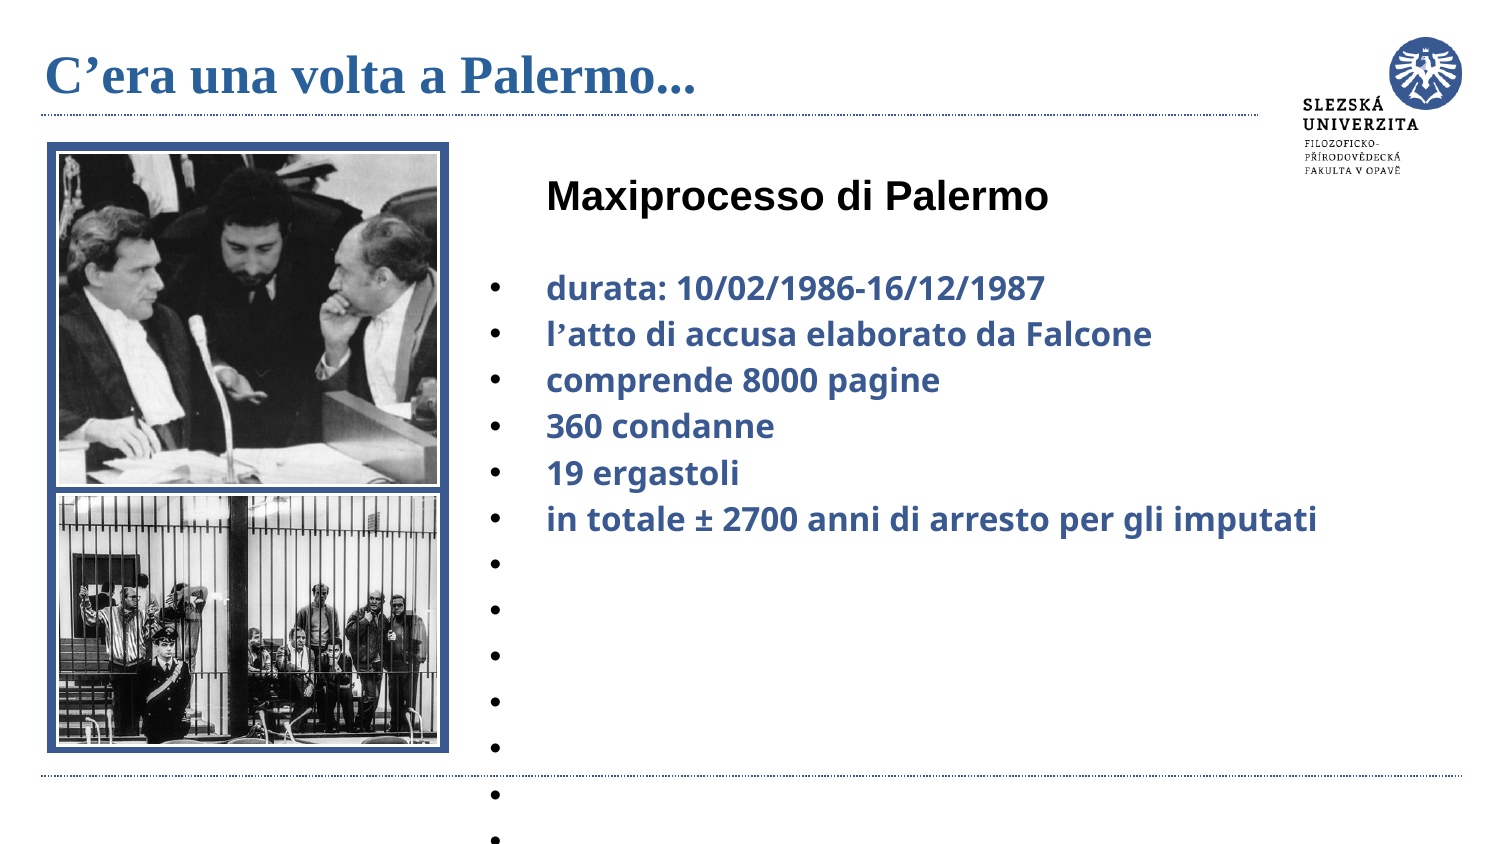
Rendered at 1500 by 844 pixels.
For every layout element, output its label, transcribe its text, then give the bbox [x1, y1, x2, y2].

list durata: 10/02/1986-16/12/1987 lʼatto di accusa elaborato da Falcone comprende 8000 pagine 360 condanne 19 ergastoli in totale ± 2700 anni di arresto per gli imputati [474, 259, 1489, 662]
picture [59, 153, 437, 485]
picture [59, 496, 438, 745]
title Cʼera una volta a Palermo... [29, 32, 1123, 116]
text_box [47, 142, 449, 753]
text_box Maxiprocesso di Palermo [531, 165, 1406, 249]
